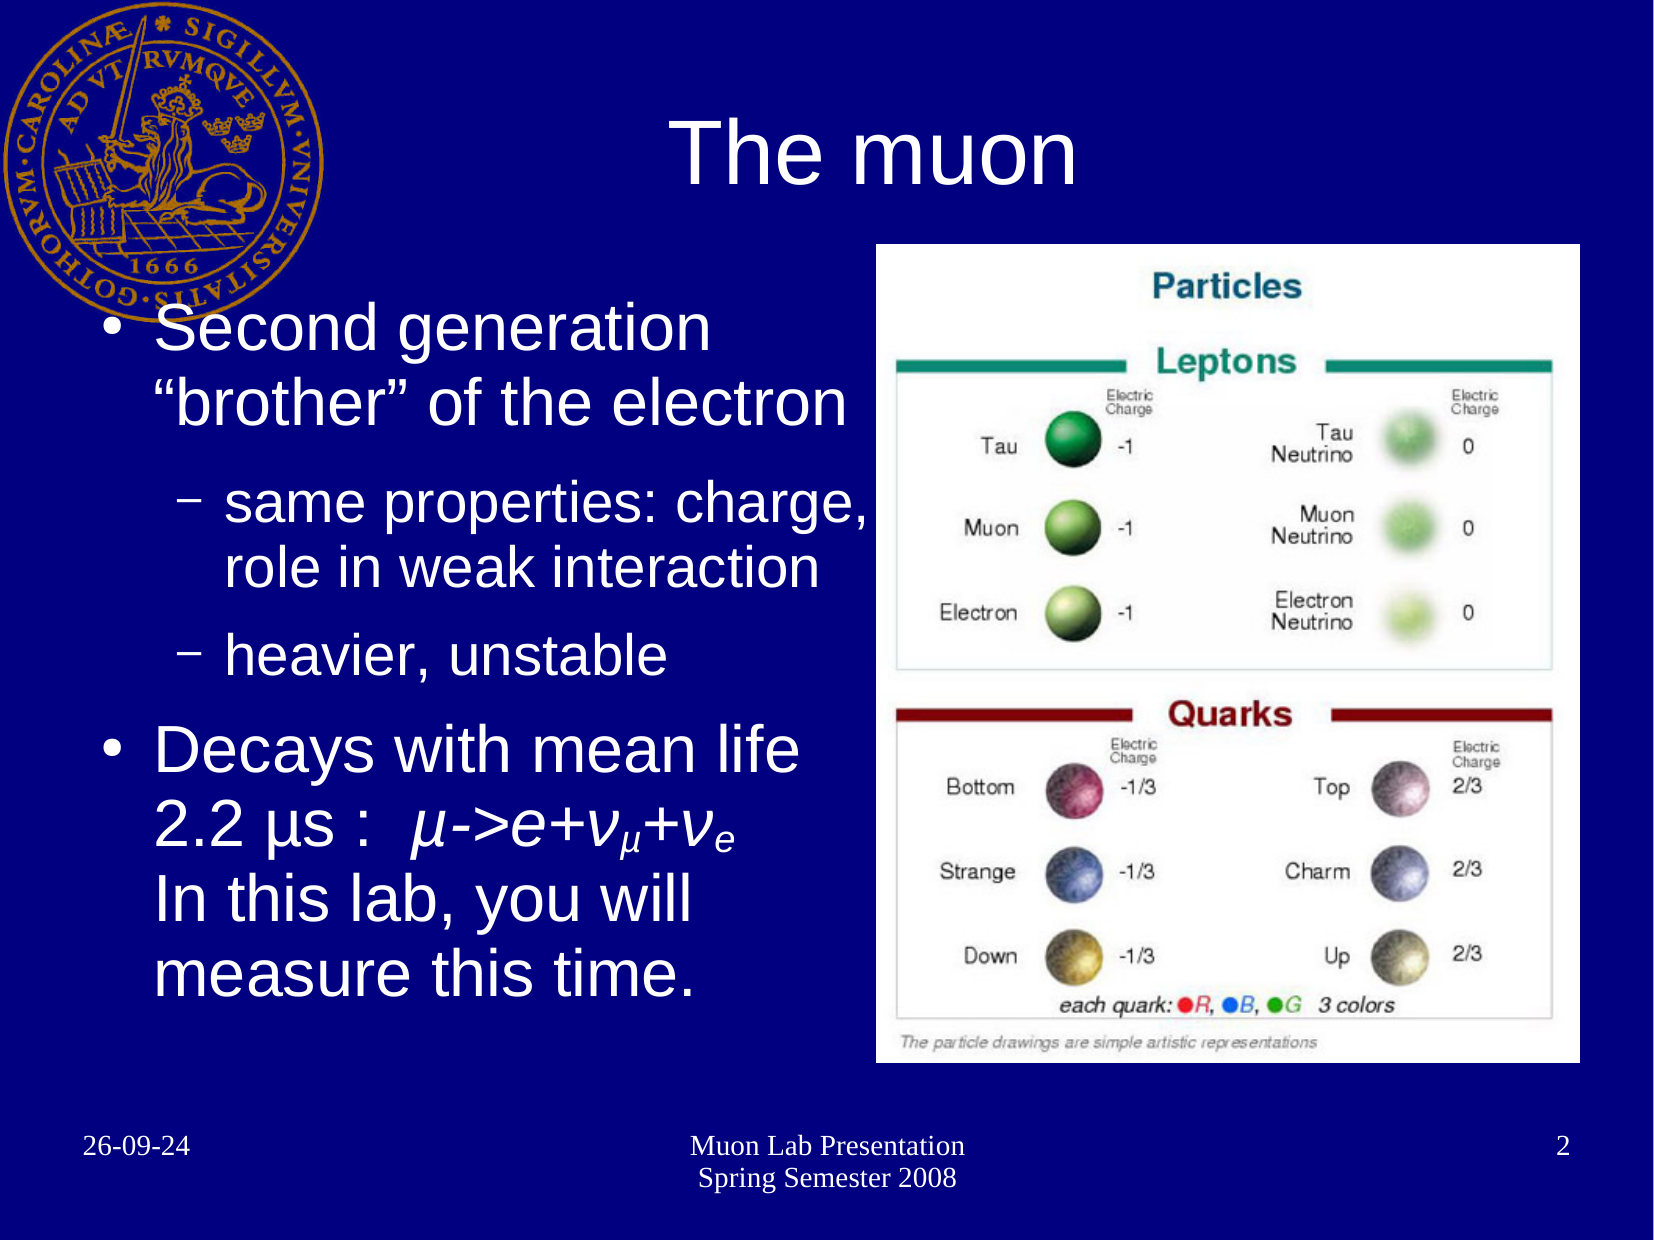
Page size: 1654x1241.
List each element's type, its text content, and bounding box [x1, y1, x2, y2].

picture [876, 244, 1580, 1063]
title The muon [177, 49, 1571, 257]
list Second generation “brother” of the electron same properties: charge, role in weak interaction heavier, unstable Decays with mean life 2.2 µs : µ->e+νµ+νe In this lab, you will measure this time. [82, 290, 901, 1094]
picture [0, 0, 325, 325]
